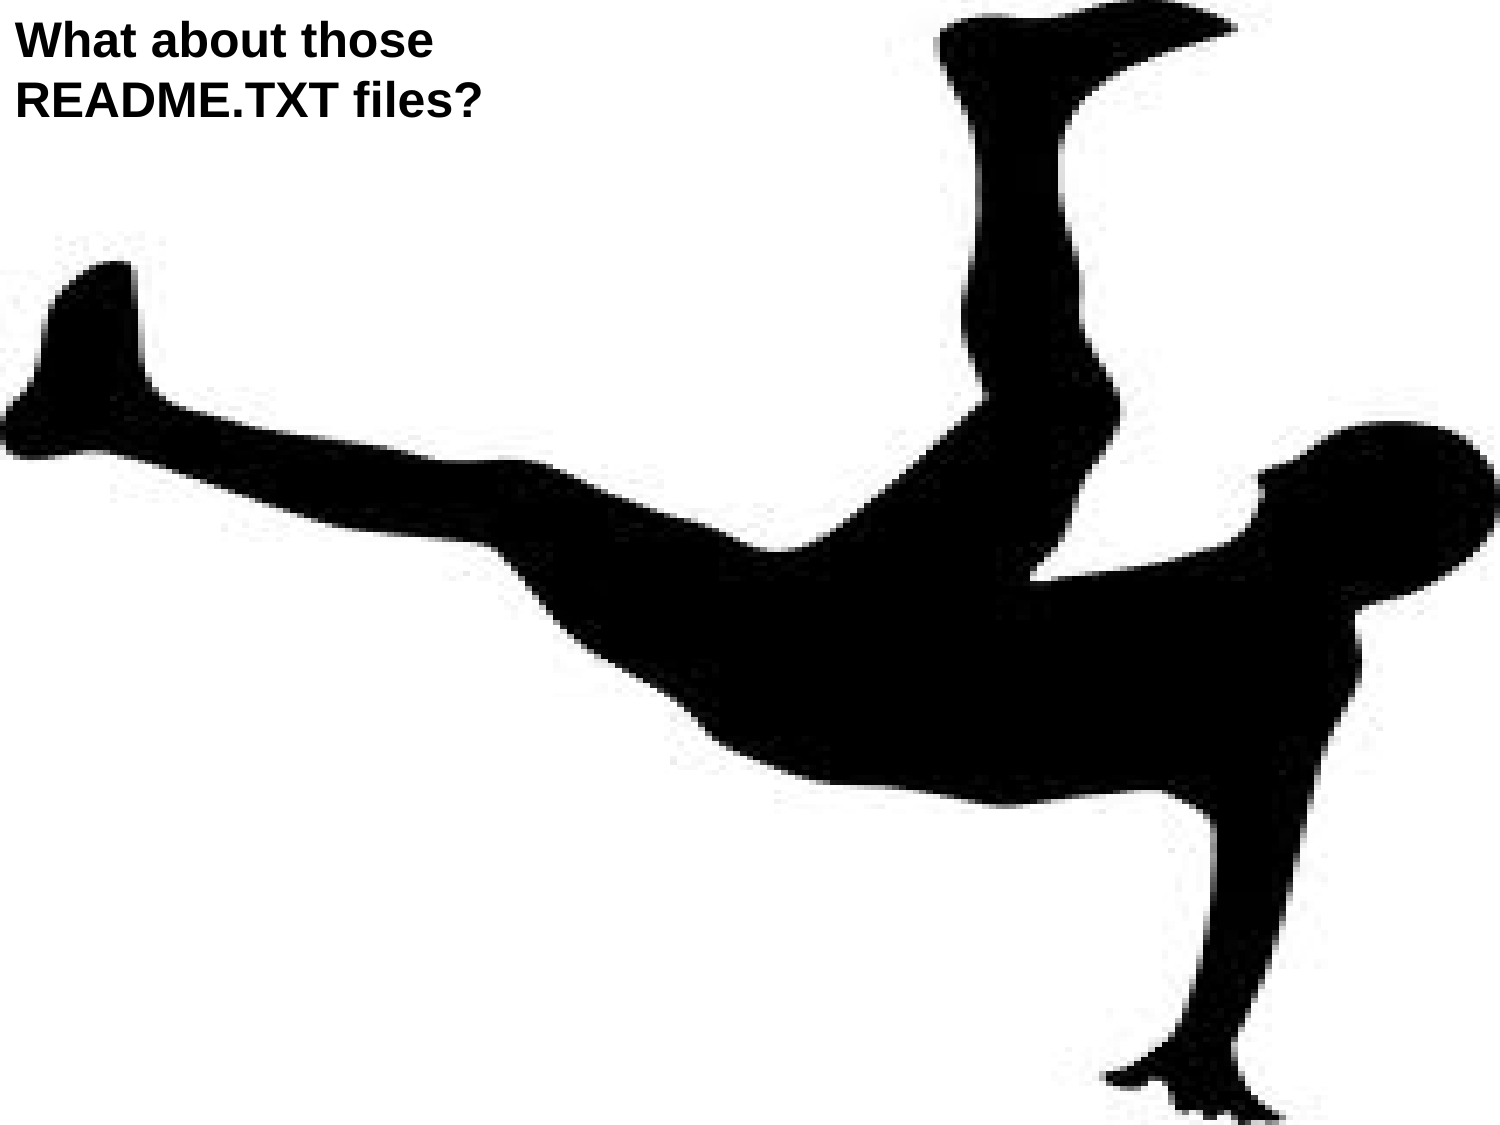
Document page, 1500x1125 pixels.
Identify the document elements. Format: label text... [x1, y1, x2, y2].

picture [0, 0, 1500, 1125]
text_box What about those README.TXT files? [0, 0, 919, 149]
